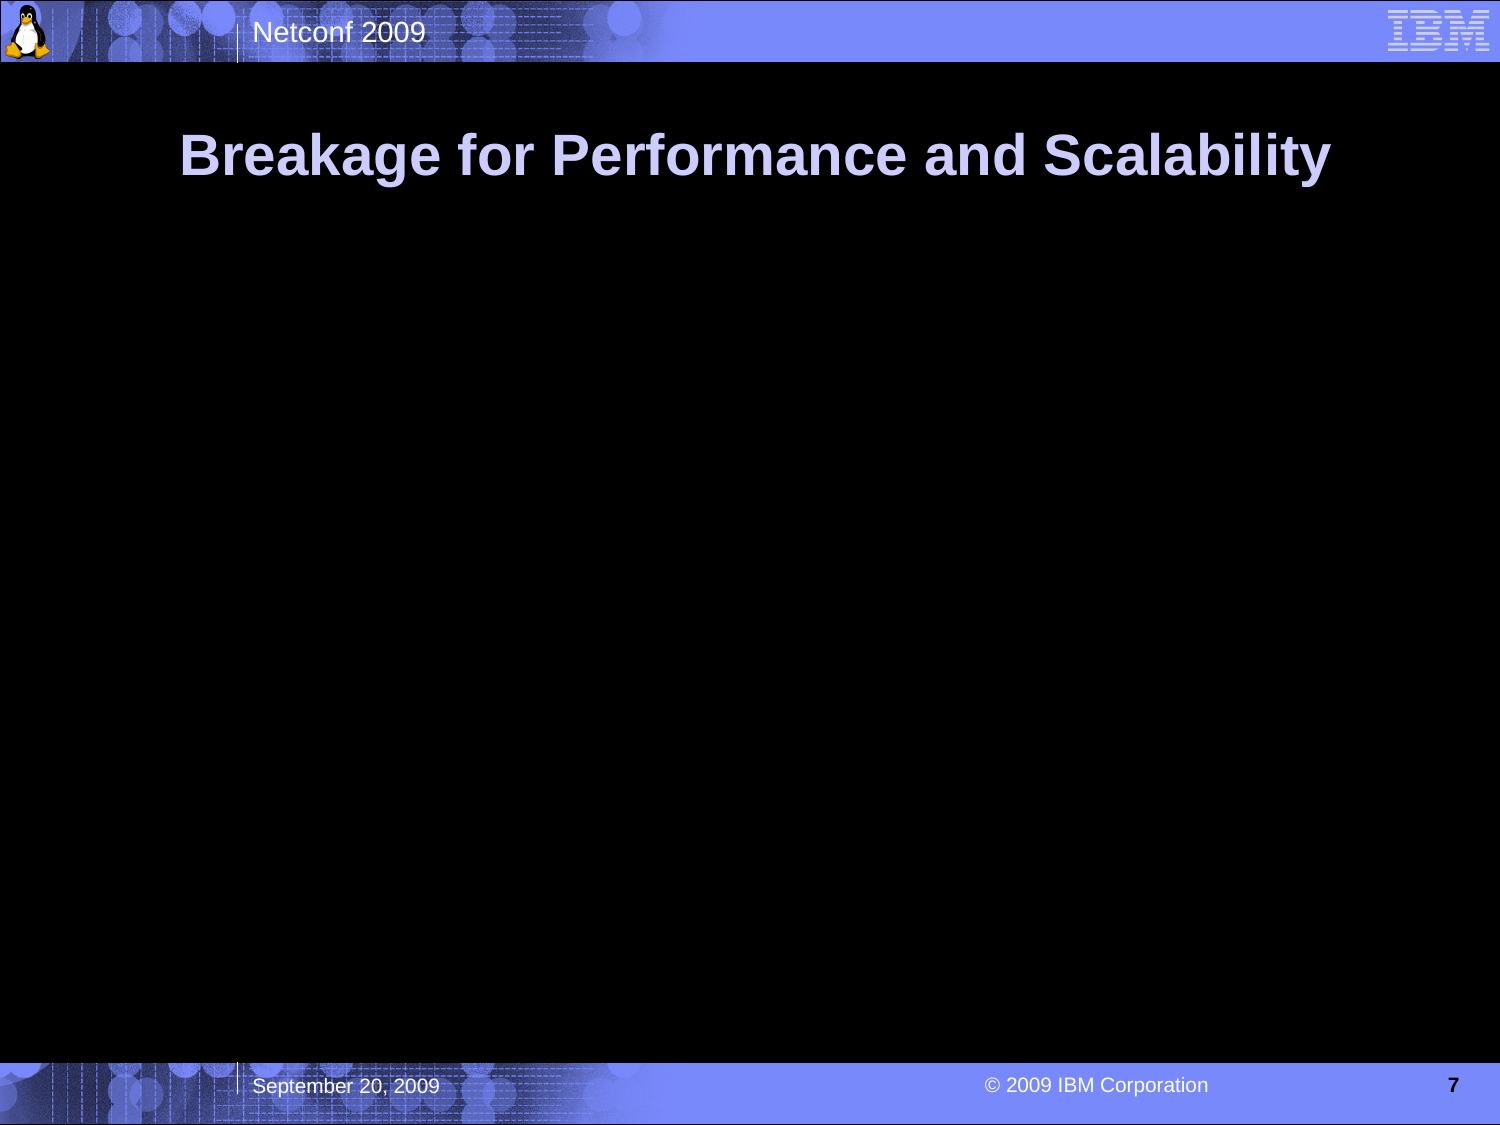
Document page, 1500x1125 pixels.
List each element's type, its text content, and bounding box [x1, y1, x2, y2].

picture [1, 1, 1500, 62]
picture [0, 1063, 1500, 1124]
title Breakage for Performance and Scalability [79, 116, 1433, 199]
